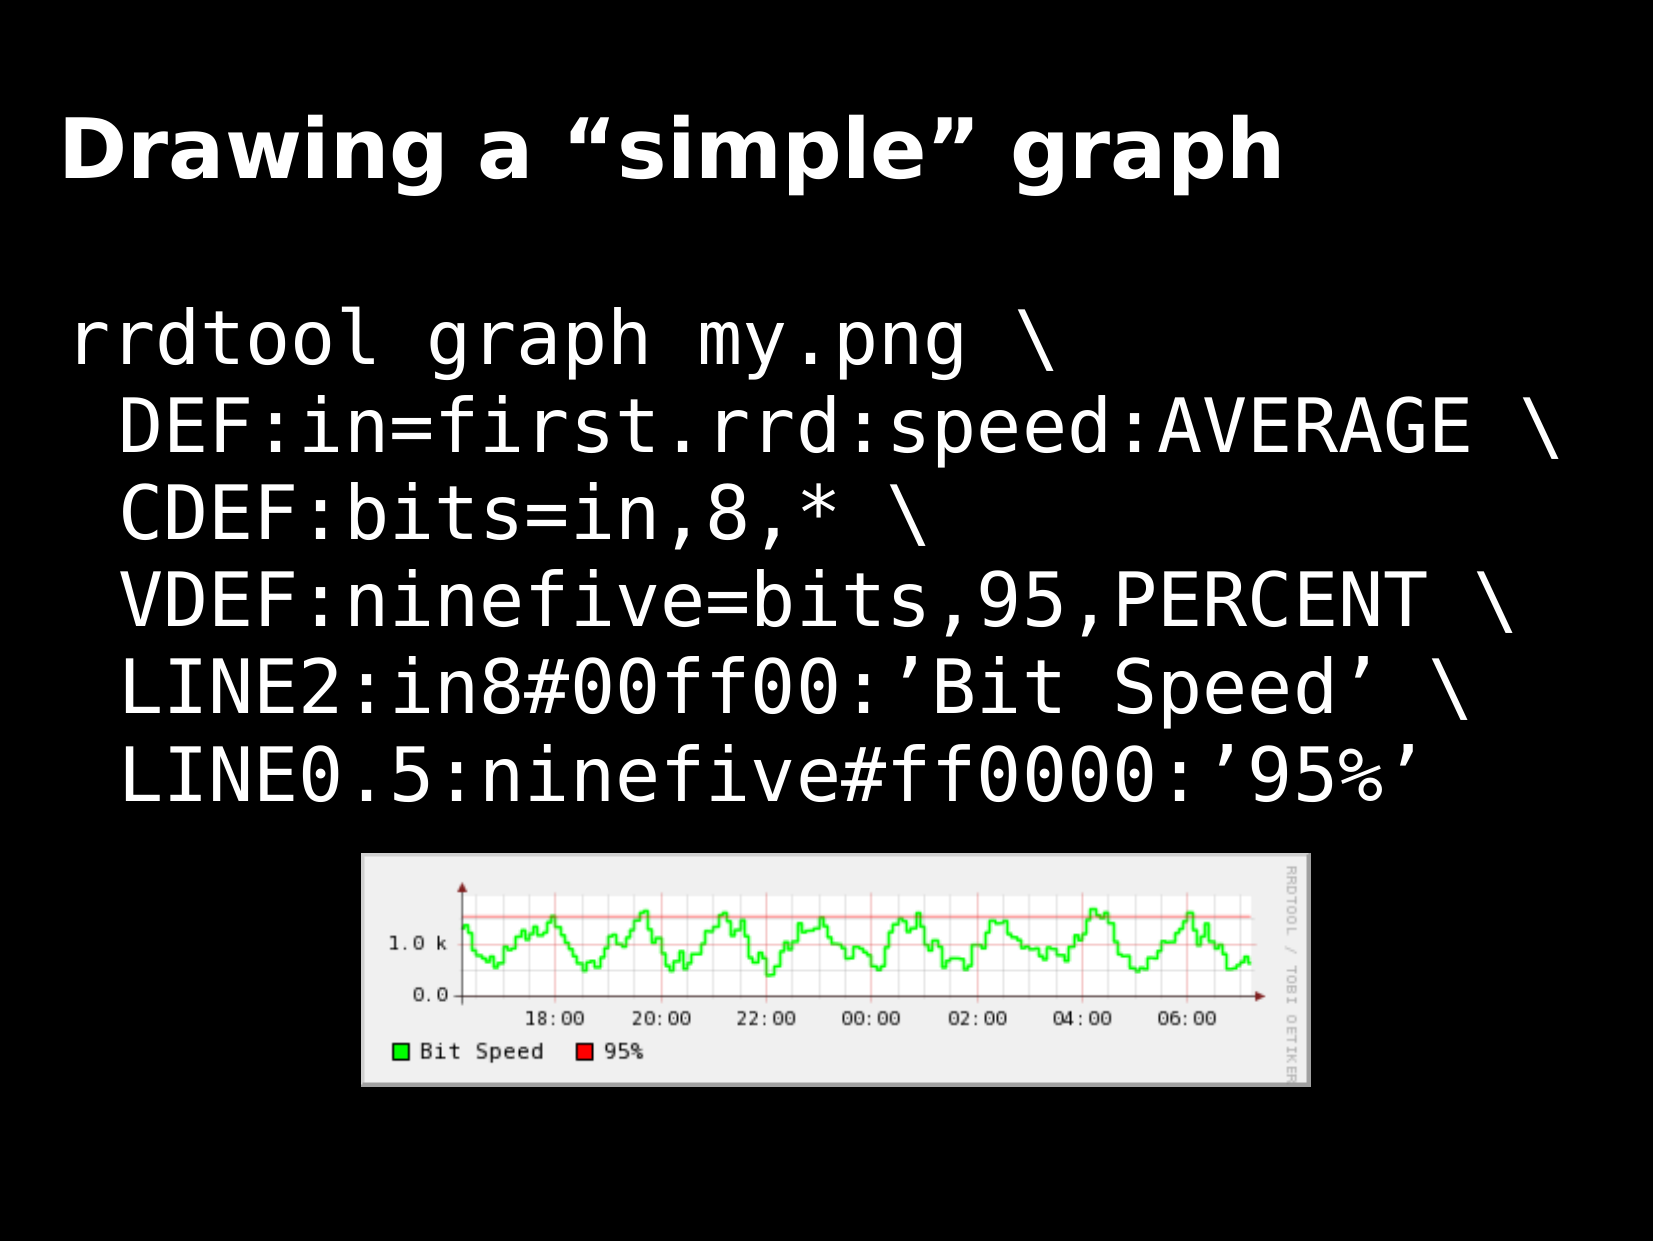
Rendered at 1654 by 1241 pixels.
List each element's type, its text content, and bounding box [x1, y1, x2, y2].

picture [361, 853, 1311, 1087]
title Drawing a “simple” graph [59, 75, 1607, 225]
text_box rrdtool graph my.png \ DEF:in=first.rrd:speed:AVERAGE \ CDEF:bits=in,8,* \ VDEF:ninefive=bits,95,PERCENT \ LINE2:in8#00ff00:’Bit Speed’ \ LINE0.5:ninefive#ff0000:’95%’ [47, 295, 1596, 820]
